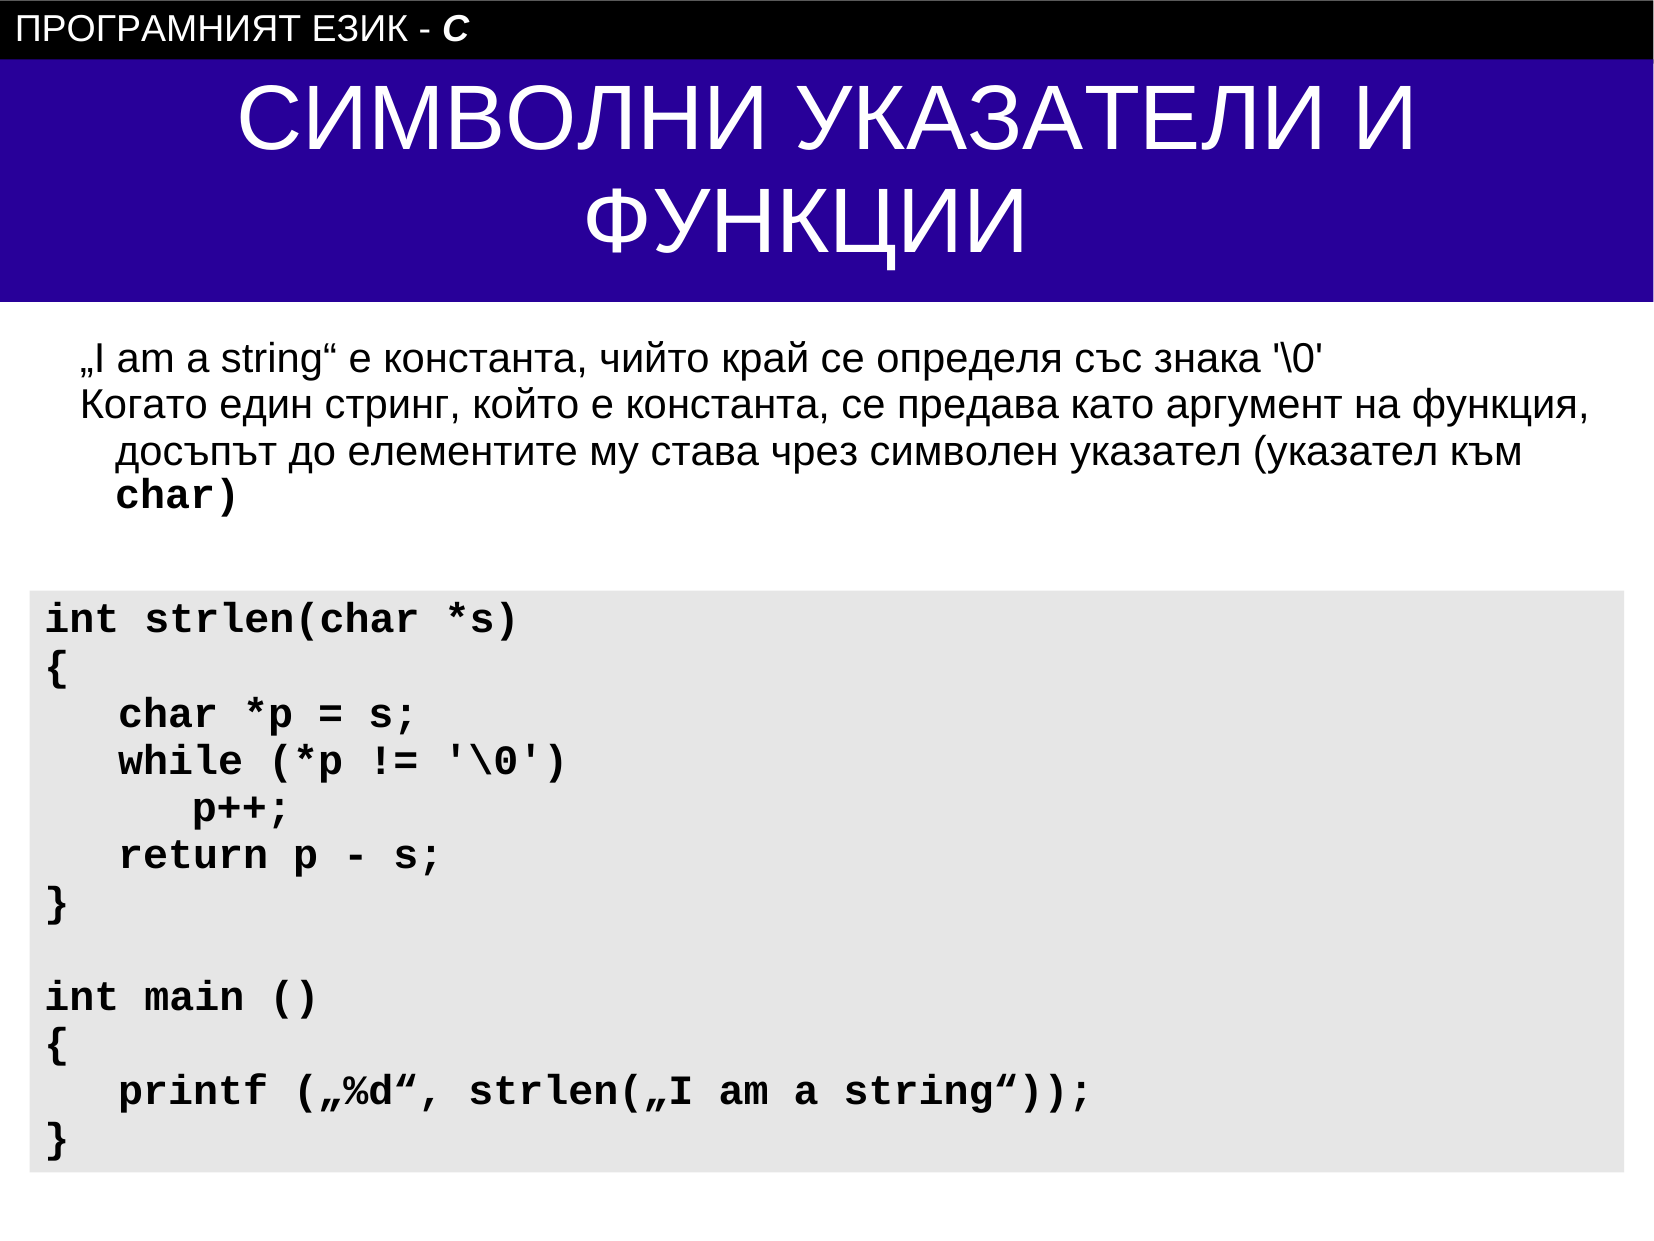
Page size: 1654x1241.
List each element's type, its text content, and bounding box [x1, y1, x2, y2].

text_box int strlen(char *s) { char *p = s; while (*p != '\0') p++; return p - s; } int main () { printf („%d“, strlen(„I am a string“)); } [29, 590, 1625, 1155]
text_box ПРОГРАМНИЯT ЕЗИК - С [0, 0, 1654, 59]
text_box СИМВОЛНИ УКАЗАТЕЛИ И ФУНКЦИИ [0, 59, 1654, 302]
text_box „I am a string“ е константа, чийто край се определя със знака '\0' Когато един стринг, който е константа, се предава като аргумент на функция, досъпът до елементите му става чрез символен указател (указател към char) [29, 326, 1625, 550]
